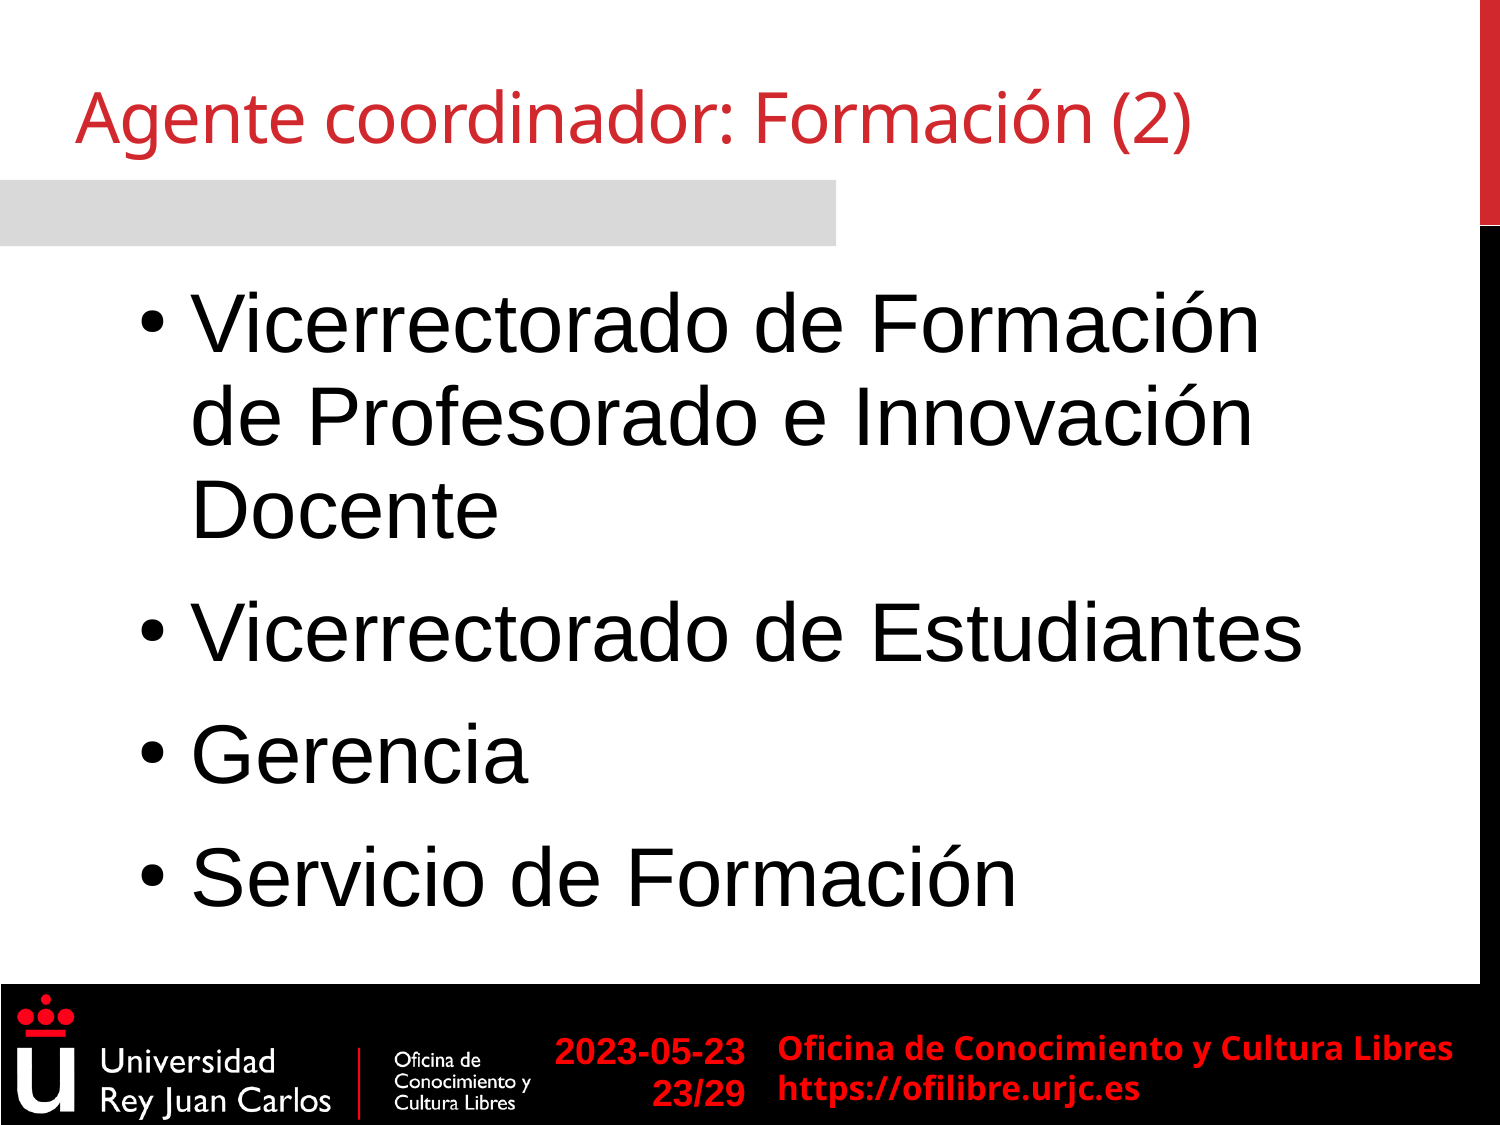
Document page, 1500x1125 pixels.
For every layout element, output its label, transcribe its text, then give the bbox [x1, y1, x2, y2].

text_box Agente coordinador: Formación (2) [0, 0, 1456, 172]
picture [17, 994, 531, 1120]
list Vicerrectorado de Formación de Profesorado e Innovación Docente Vicerrectorado de Estudiantes Gerencia Servicio de Formación [105, 270, 1351, 961]
